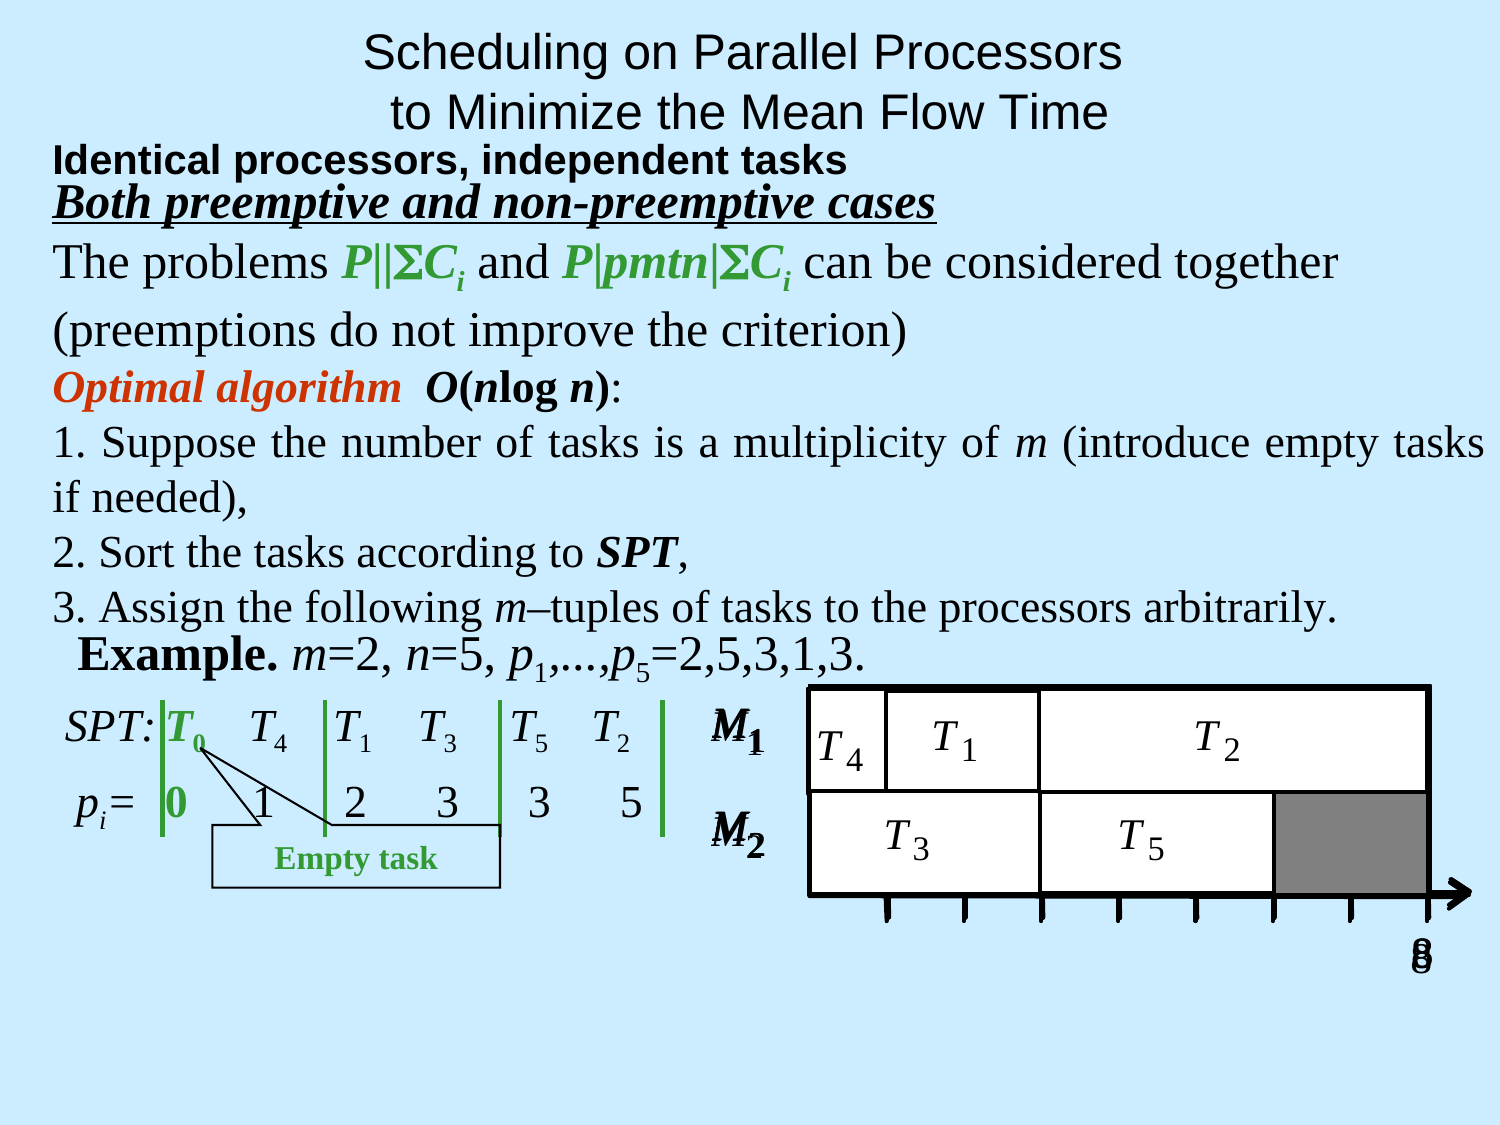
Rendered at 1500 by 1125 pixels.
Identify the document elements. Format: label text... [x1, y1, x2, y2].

text_box Example. m=2, n=5, p1,...,p5=2,5,3,1,3. [62, 612, 1413, 697]
text_box Empty task [200, 747, 501, 888]
title Scheduling on Parallel Processors to Minimize the Mean Flow Time [0, 0, 1500, 160]
text_box Identical processors, independent tasks [37, 125, 1500, 191]
text_box T0 0 [149, 687, 250, 905]
text_box SPT: T4 T1 T3 T5 T2 pi= 1 2 3 3 5 [49, 687, 149, 843]
text_box Both preemptive and non-preemptive cases The problems P||Ci and P|pmtn|Ci can be considered together (preemptions do not improve the criterion) Optimal algorithm O(nlog n): 1. Suppose the number of tasks is a multiplicity of m (introduce empty tasks if needed), 2. Sort the tasks according to SPT, 3. Assign the following m–tuples of tasks to the processors arbitrarily. [37, 191, 1500, 640]
chart [711, 684, 1477, 991]
text_box SPT: T4 T1 T3 T5 T2 pi= 1 2 3 3 5 [250, 687, 676, 843]
